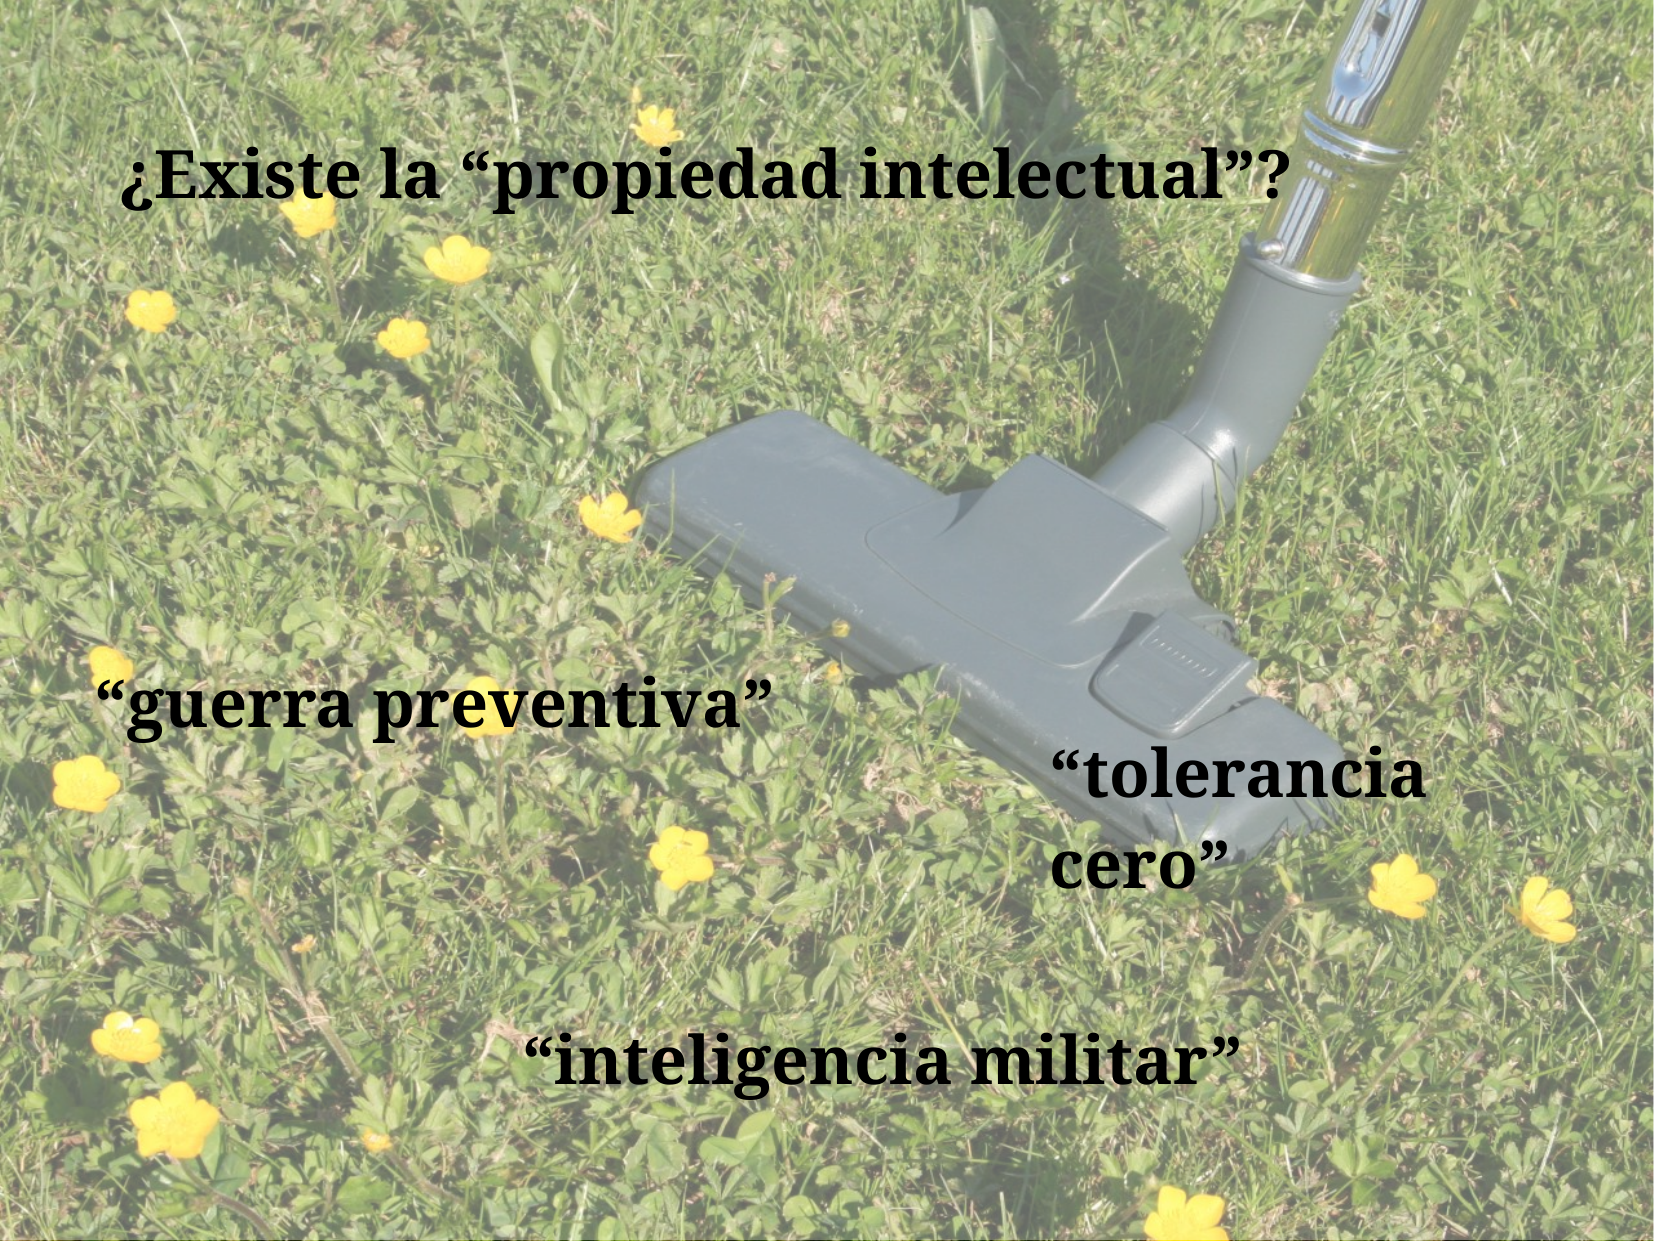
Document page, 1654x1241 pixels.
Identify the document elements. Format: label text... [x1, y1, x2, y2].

text_box ¿Existe la “propiedad intelectual”? [103, 119, 1134, 202]
text_box “tolerancia cero” [1034, 719, 1575, 801]
text_box [0, 0, 1654, 1241]
text_box “guerra preventiva” [79, 648, 691, 731]
text_box “inteligencia militar” [507, 1005, 1144, 1087]
